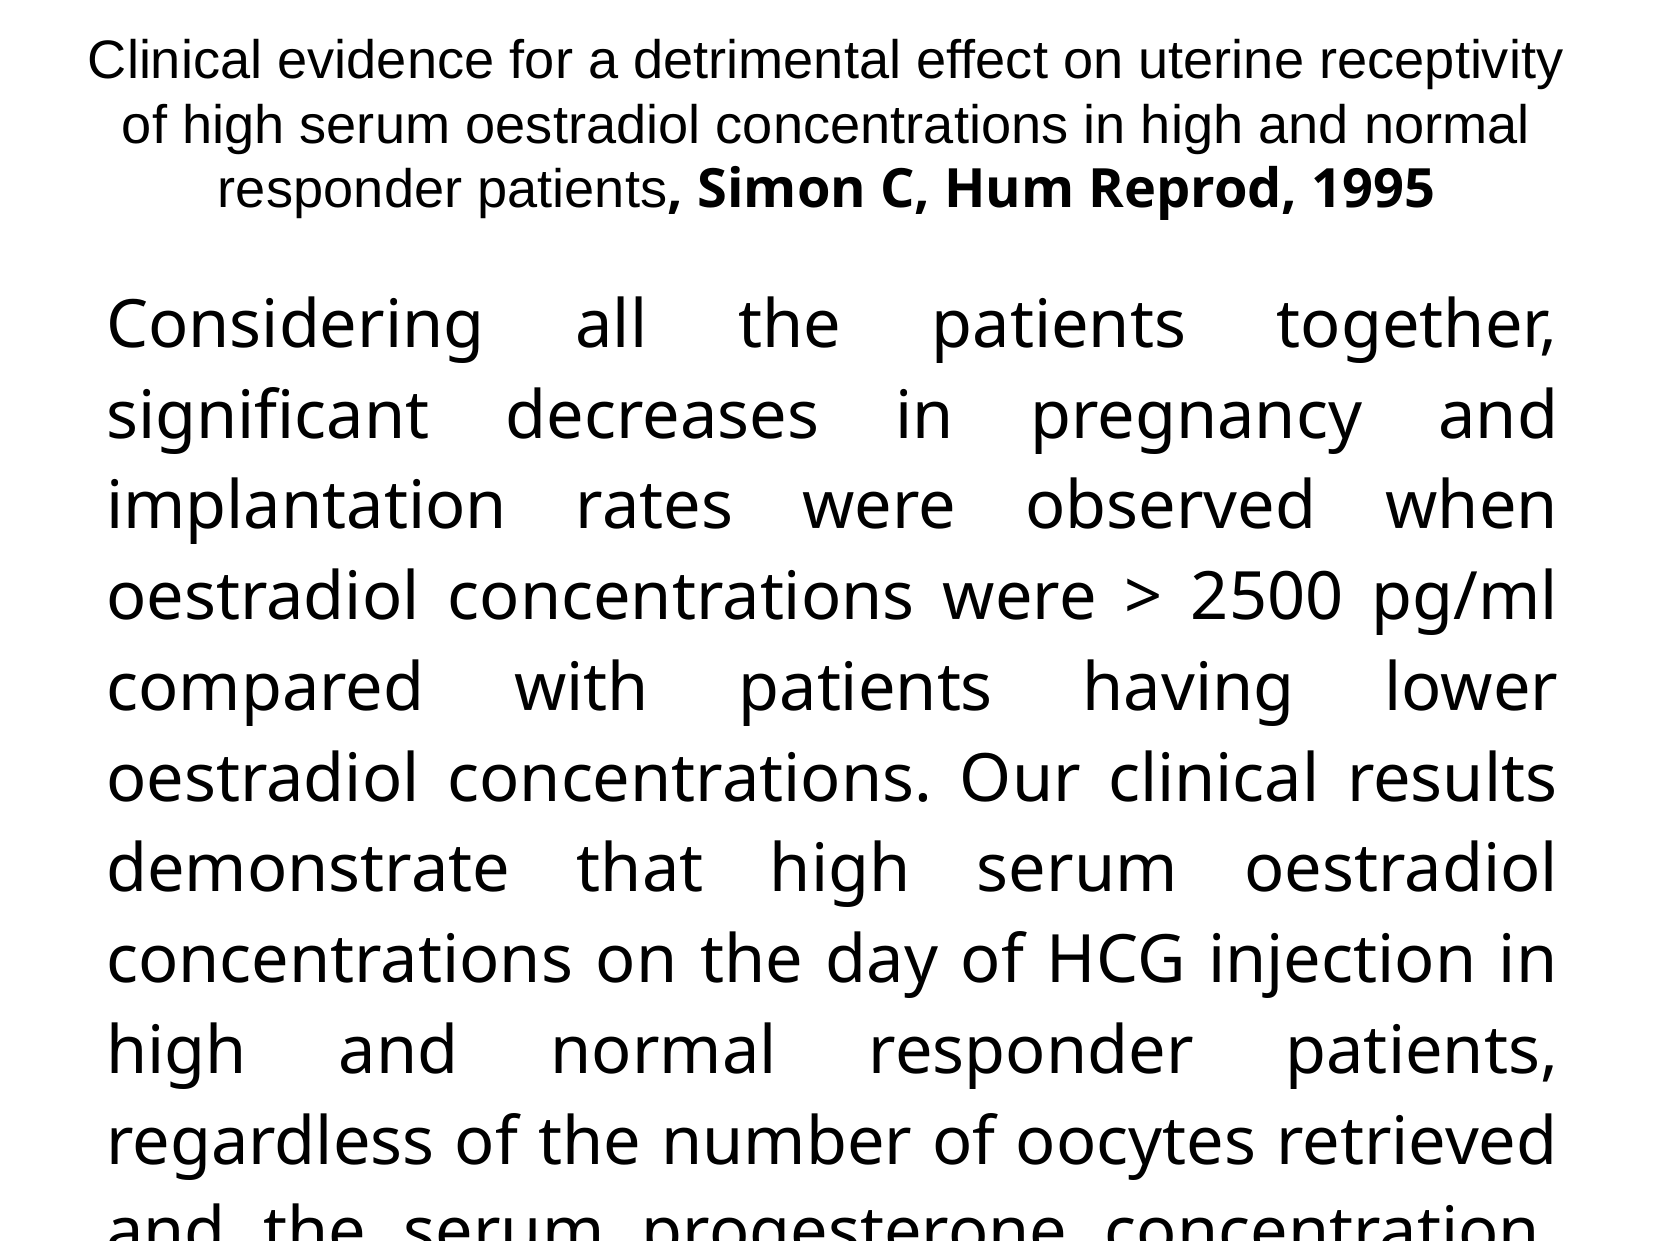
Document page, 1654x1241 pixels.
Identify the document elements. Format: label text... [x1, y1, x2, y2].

title Clinical evidence for a detrimental effect on uterine receptivity of high serum oestradiol concentrations in high and normal responder patients, Simon C, Hum Reprod, 1995 [82, 0, 1571, 313]
text_box Considering all the patients together, significant decreases in pregnancy and implantation rates were observed when oestradiol concentrations were > 2500 pg/ml compared with patients having lower oestradiol concentrations. Our clinical results demonstrate that high serum oestradiol concentrations on the day of HCG injection in high and normal responder patients, regardless of the number of oocytes retrieved and the serum progesterone concentration, are detrimental to uterine receptivity without affecting embryo quality. [88, 265, 1583, 1241]
